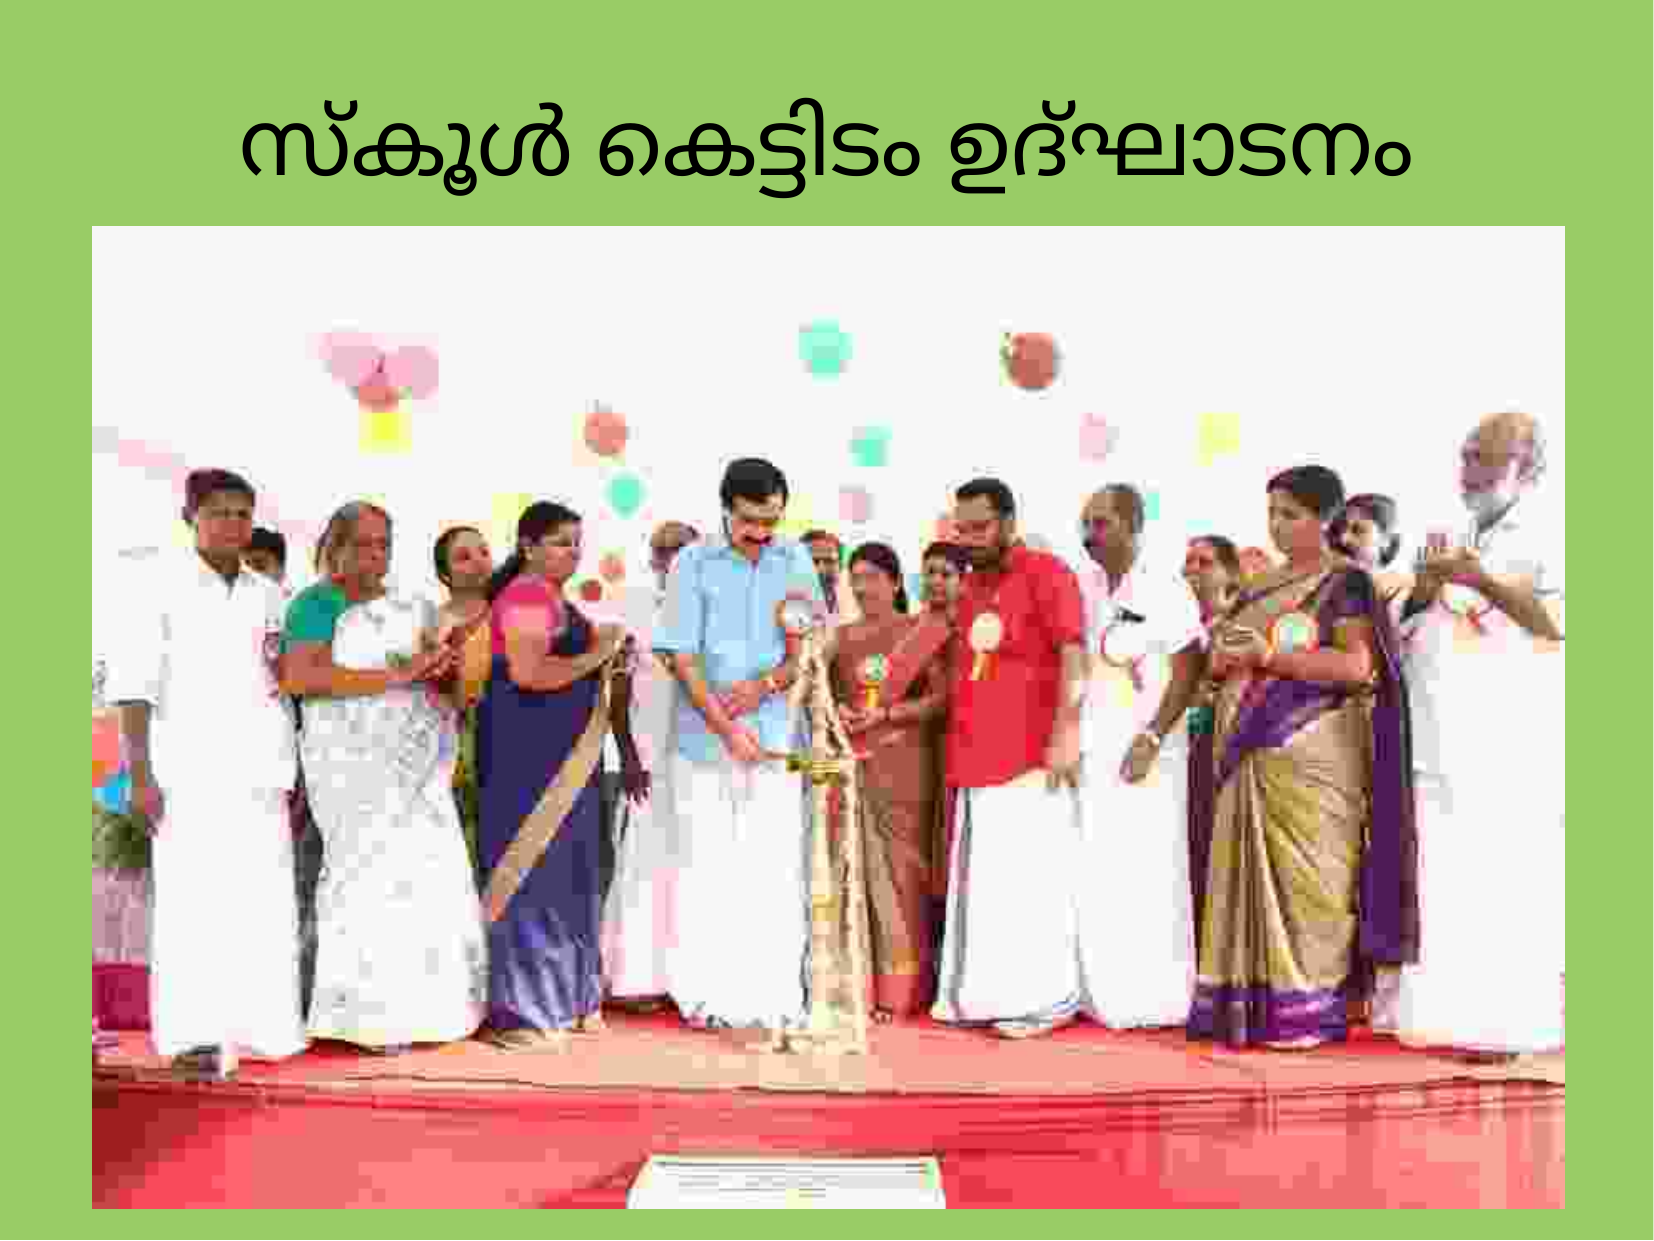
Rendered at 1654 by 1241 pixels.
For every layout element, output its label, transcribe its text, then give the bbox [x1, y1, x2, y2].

title സ്കൂള്‍ കെട്ടിടം ഉദ്ഘാടനം [82, 49, 1571, 257]
picture [92, 226, 1565, 1209]
